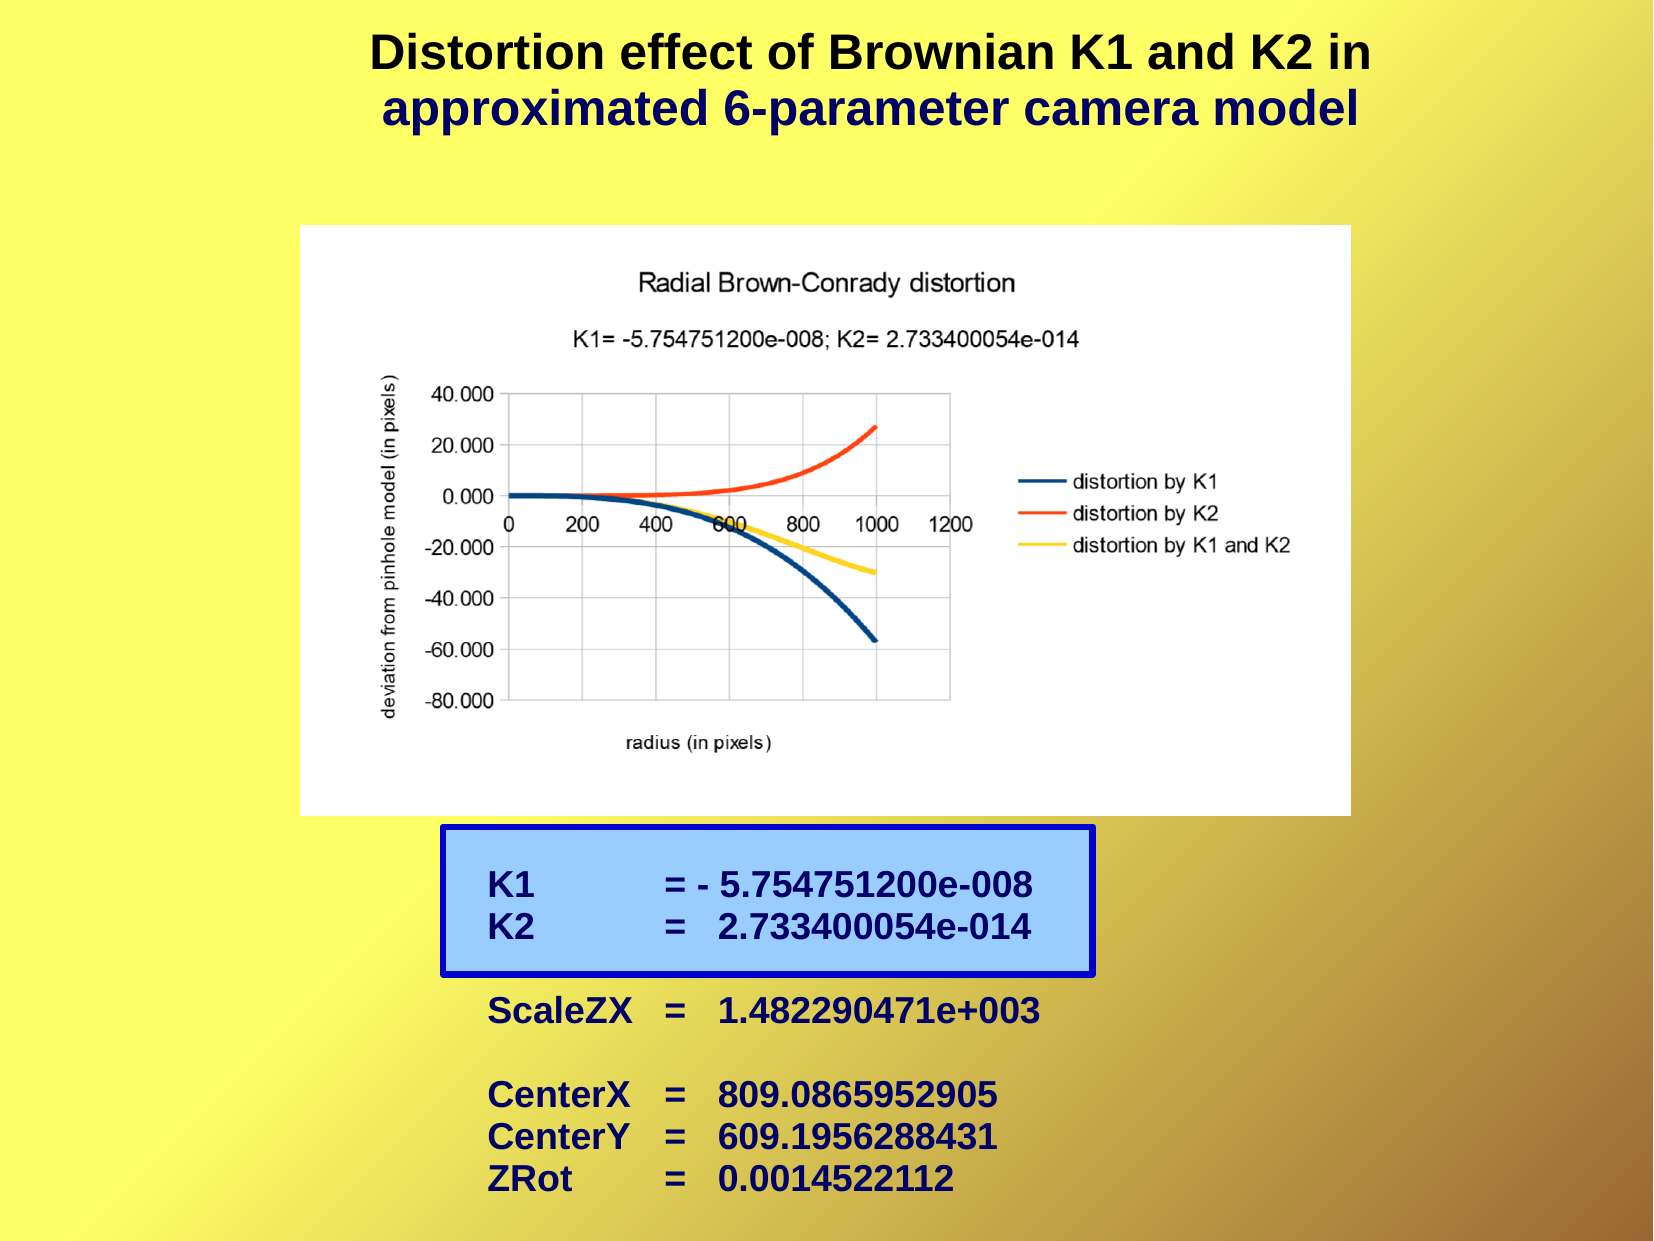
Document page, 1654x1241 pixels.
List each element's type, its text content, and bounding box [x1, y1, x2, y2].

picture [300, 225, 1351, 817]
text_box Distortion effect of Brownian K1 and K2 in approximated 6-parameter camera model [177, 16, 1565, 203]
text_box [442, 826, 1093, 975]
text_box = - 5.754751200e-008 = 2.733400054e-014 = 1.482290471e+003 = 809.0865952905 = 609.1956288431 = 0.0014522112 [649, 856, 1093, 1217]
text_box K1 K2 ScaleZX CenterX CenterY ZRot [472, 856, 649, 1217]
